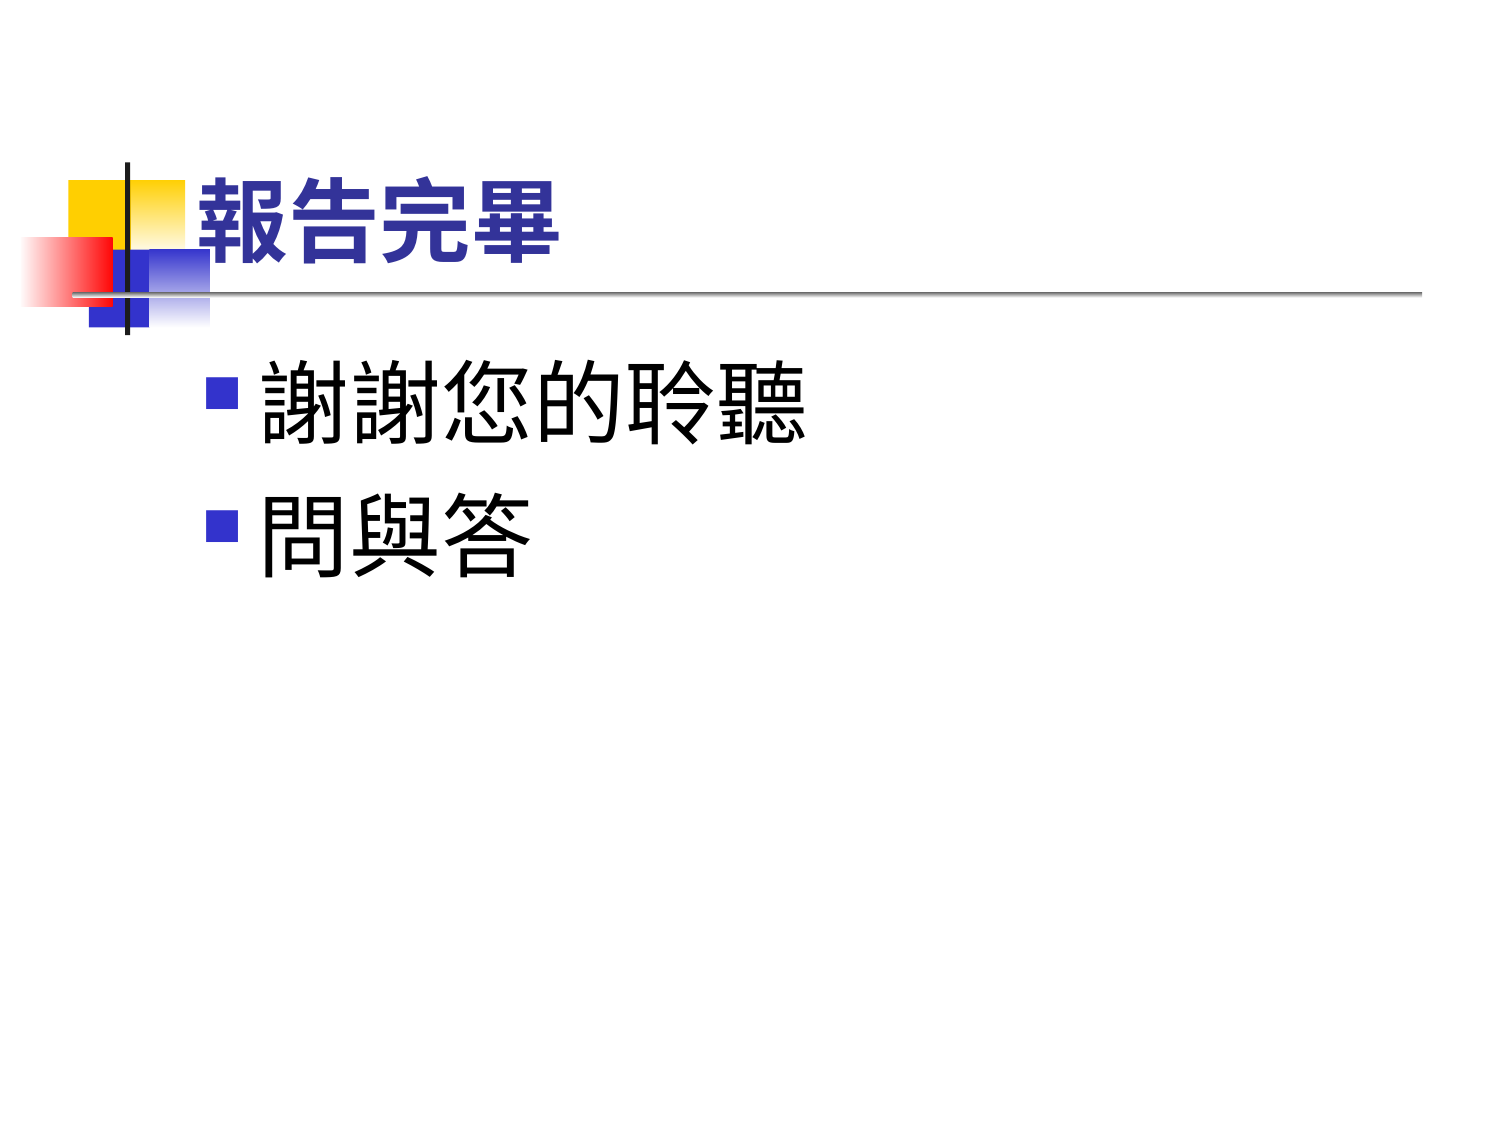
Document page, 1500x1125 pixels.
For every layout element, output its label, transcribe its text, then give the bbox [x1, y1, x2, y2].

title 報告完畢 [188, 101, 1468, 289]
list 謝謝您的聆聽 問與答 [193, 331, 1469, 1007]
